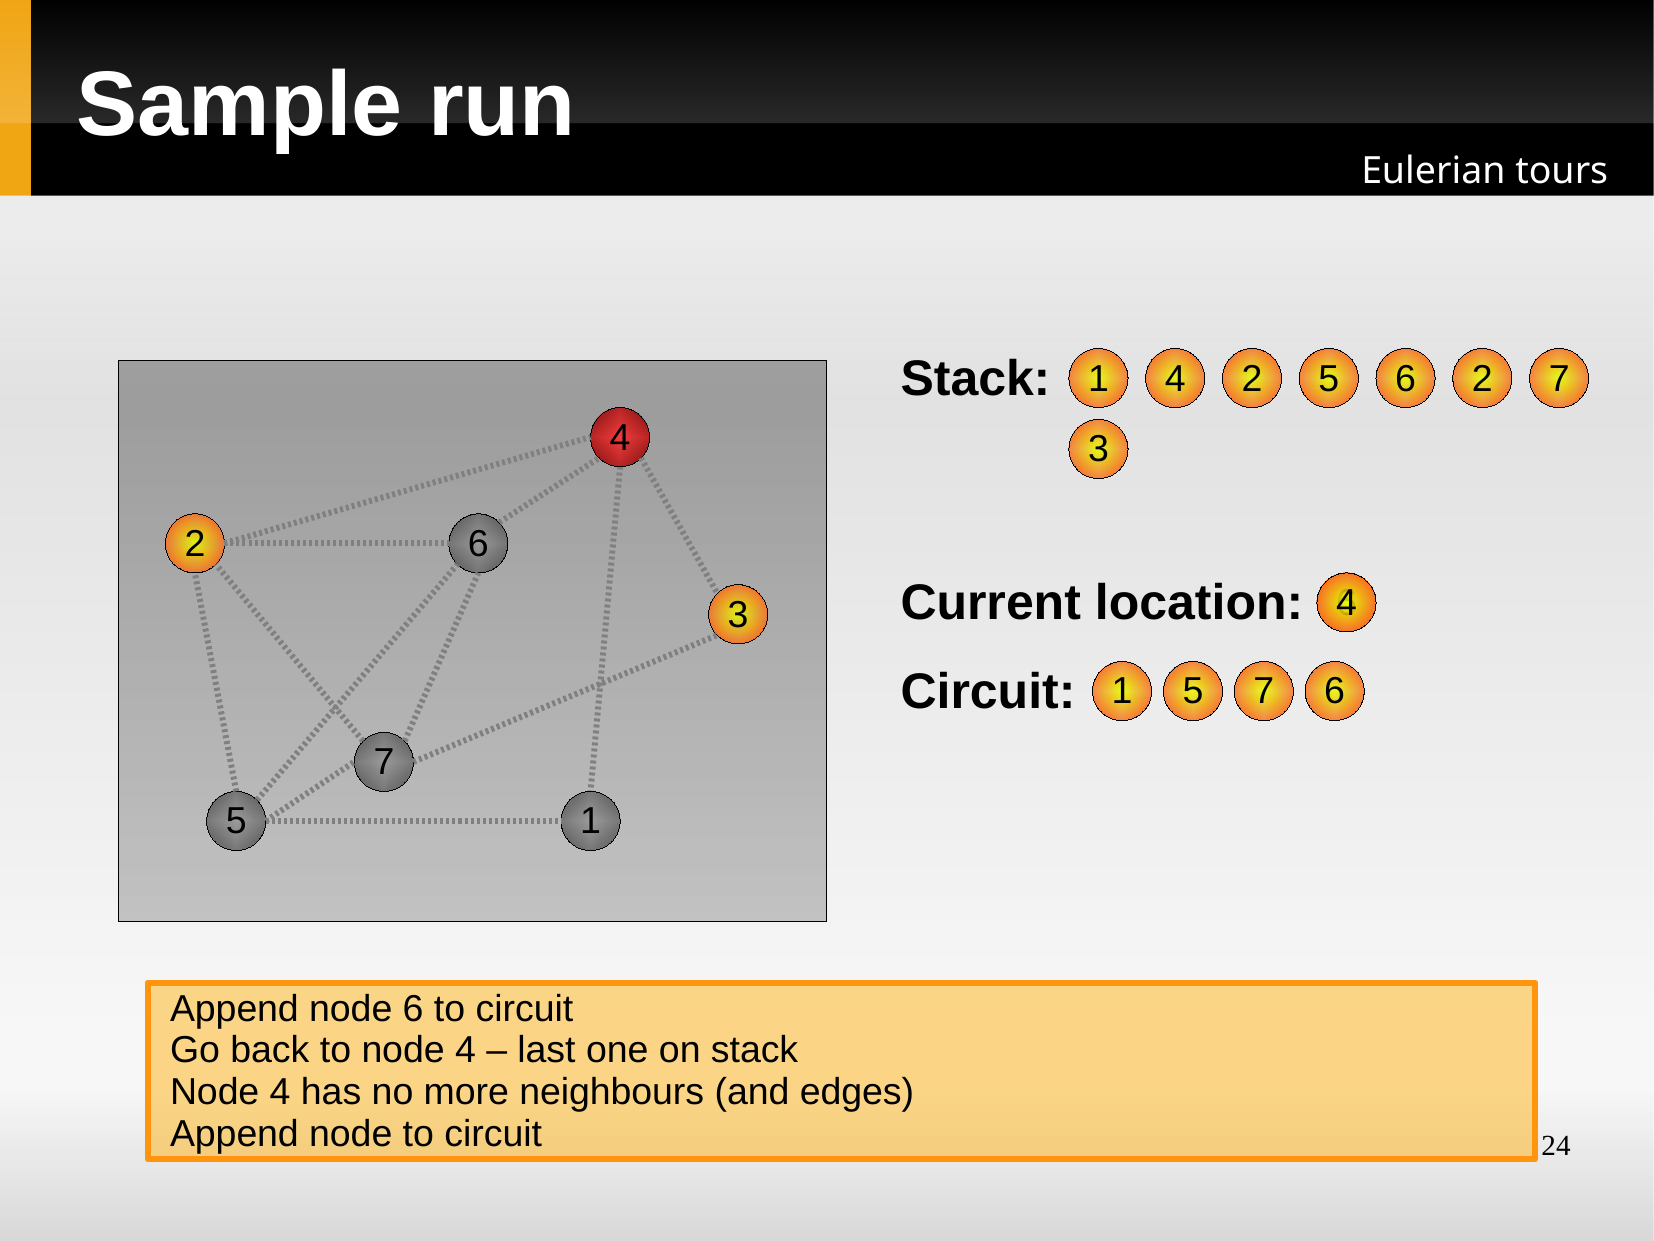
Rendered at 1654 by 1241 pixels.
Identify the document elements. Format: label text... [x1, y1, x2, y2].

text_box 6 [1375, 348, 1436, 408]
text_box Append node 6 to circuit Go back to node 4 – last one on stack Node 4 has no more neighbours (and edges) Append node to circuit [147, 982, 1536, 1160]
text_box 1 [1092, 661, 1152, 721]
text_box 5 [1299, 348, 1359, 408]
text_box 7 [1529, 348, 1589, 408]
text_box 5 [1163, 661, 1223, 721]
text_box Circuit: [885, 655, 1093, 727]
text_box 1 [1068, 348, 1129, 408]
text_box 2 [1452, 348, 1512, 408]
text_box 2 [1222, 348, 1282, 408]
text_box 7 [354, 732, 414, 792]
text_box 4 [1316, 572, 1377, 632]
text_box 3 [1068, 419, 1129, 479]
text_box 4 [1145, 348, 1205, 408]
text_box 7 [1234, 661, 1294, 721]
text_box Stack: [885, 342, 1123, 414]
text_box 6 [1305, 661, 1365, 721]
text_box 5 [206, 791, 266, 851]
text_box 6 [448, 513, 508, 573]
text_box 3 [708, 584, 768, 644]
text_box 1 [561, 791, 621, 851]
text_box 4 [590, 407, 650, 467]
text_box Current location: [885, 567, 1359, 638]
text_box [118, 360, 827, 922]
picture [0, 0, 1654, 1241]
title Sample run [76, 0, 1565, 208]
text_box 2 [165, 513, 225, 573]
